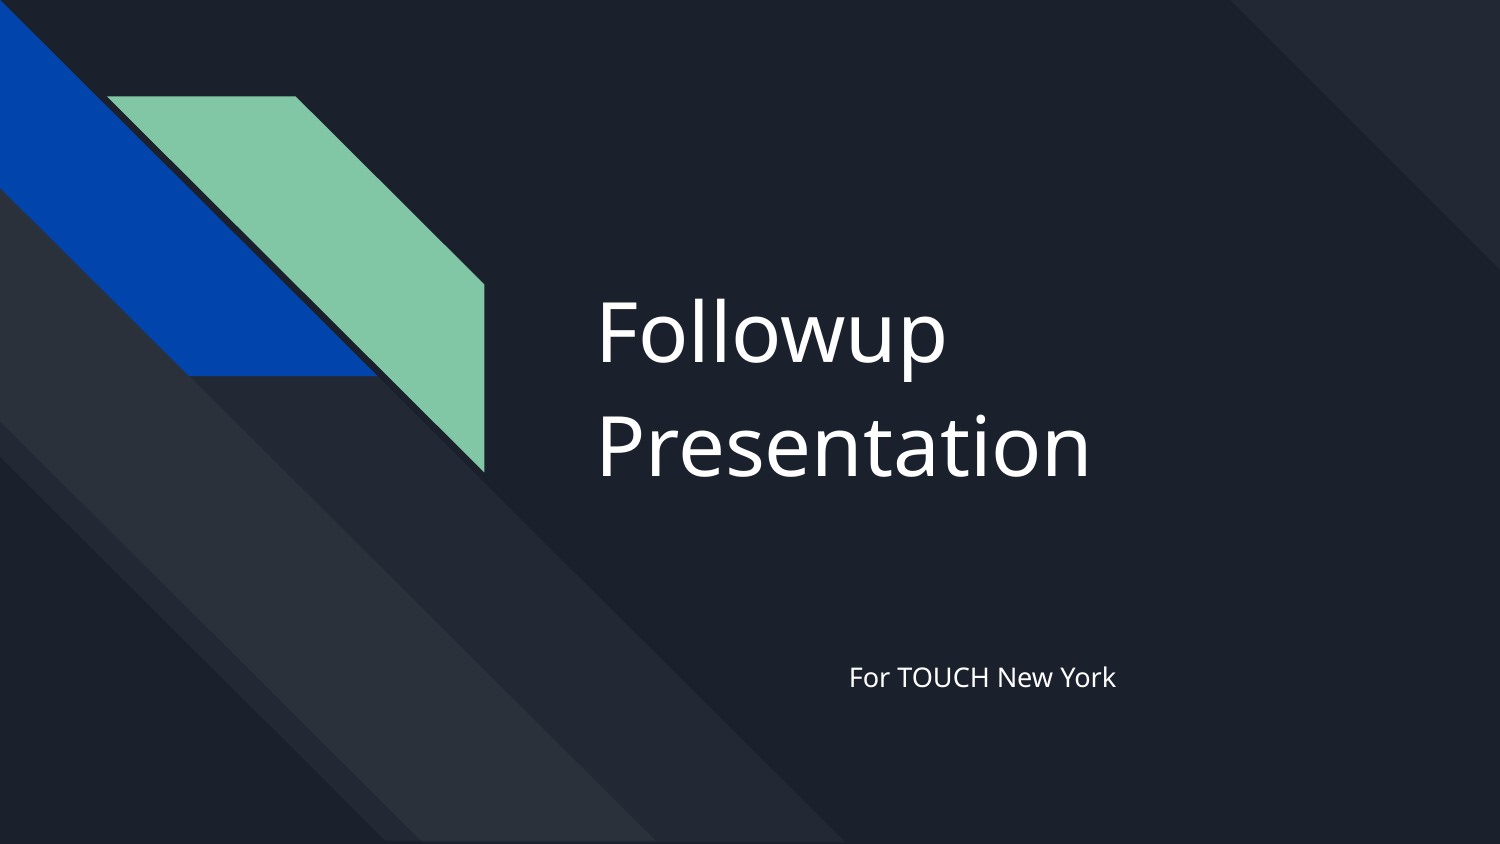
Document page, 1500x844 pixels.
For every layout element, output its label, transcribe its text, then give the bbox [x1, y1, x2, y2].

subtitle For TOUCH New York [833, 643, 1404, 727]
title Followup Presentation [580, 258, 1404, 518]
